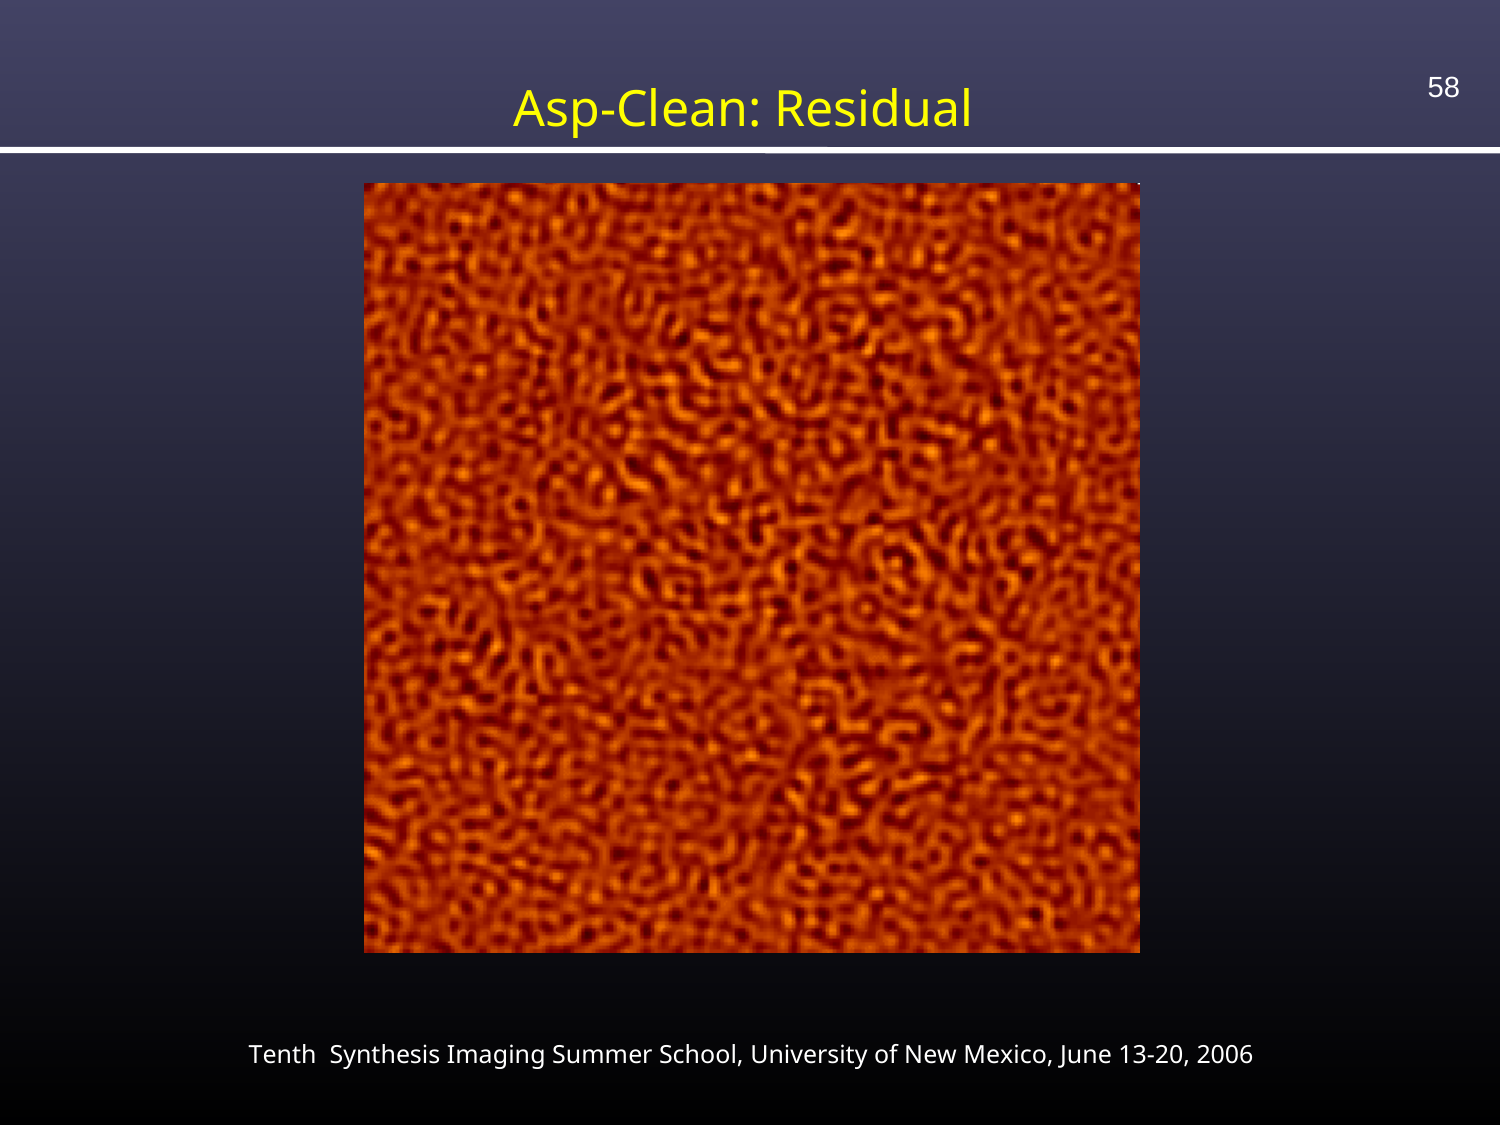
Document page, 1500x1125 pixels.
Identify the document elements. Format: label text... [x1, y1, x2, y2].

picture [364, 183, 1140, 953]
title Asp-Clean: Residual [112, 62, 1375, 151]
